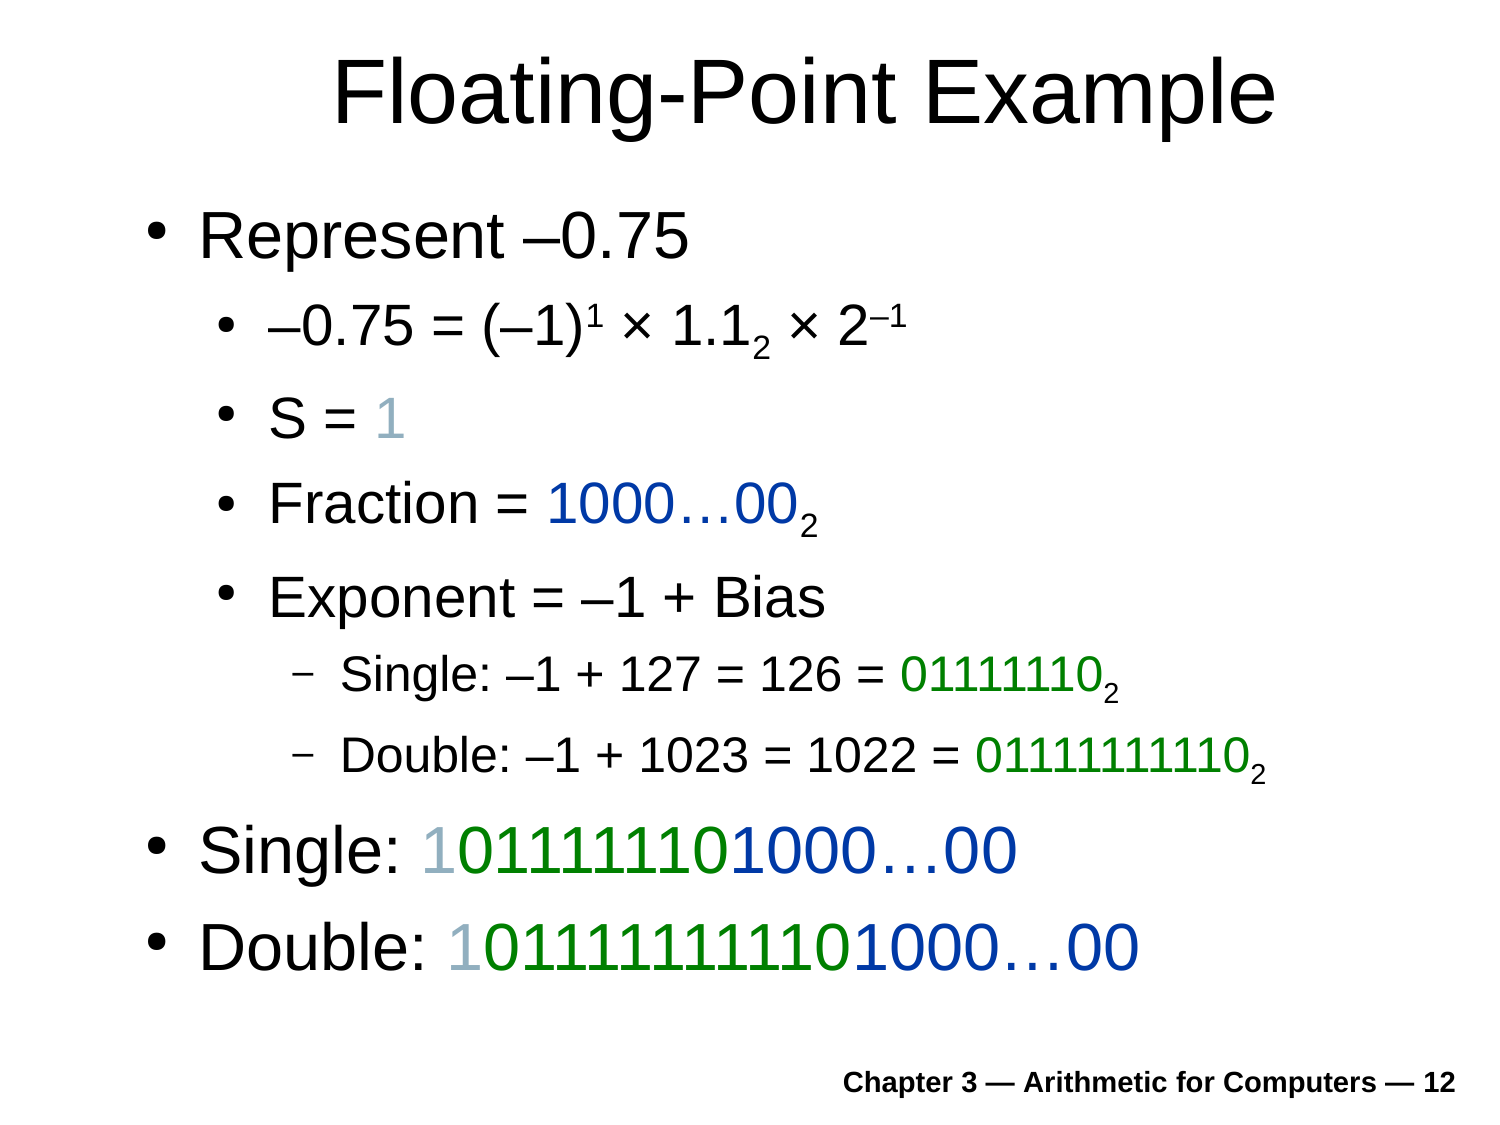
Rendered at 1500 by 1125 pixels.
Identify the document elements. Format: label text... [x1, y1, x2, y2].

title Floating-Point Example [112, 23, 1468, 149]
list Represent –0.75 –0.75 = (–1)1 × 1.12 × 2–1 S = 1 Fraction = 1000…002 Exponent = –1 + Bias Single: –1 + 127 = 126 = 011111102 Double: –1 + 1023 = 1022 = 011111111102 Single: 1011111101000…00 Double: 1011111111101000…00 [112, 184, 1469, 1024]
text_box Chapter 3 — Arithmetic for Computers — <number> [277, 1046, 1471, 1106]
